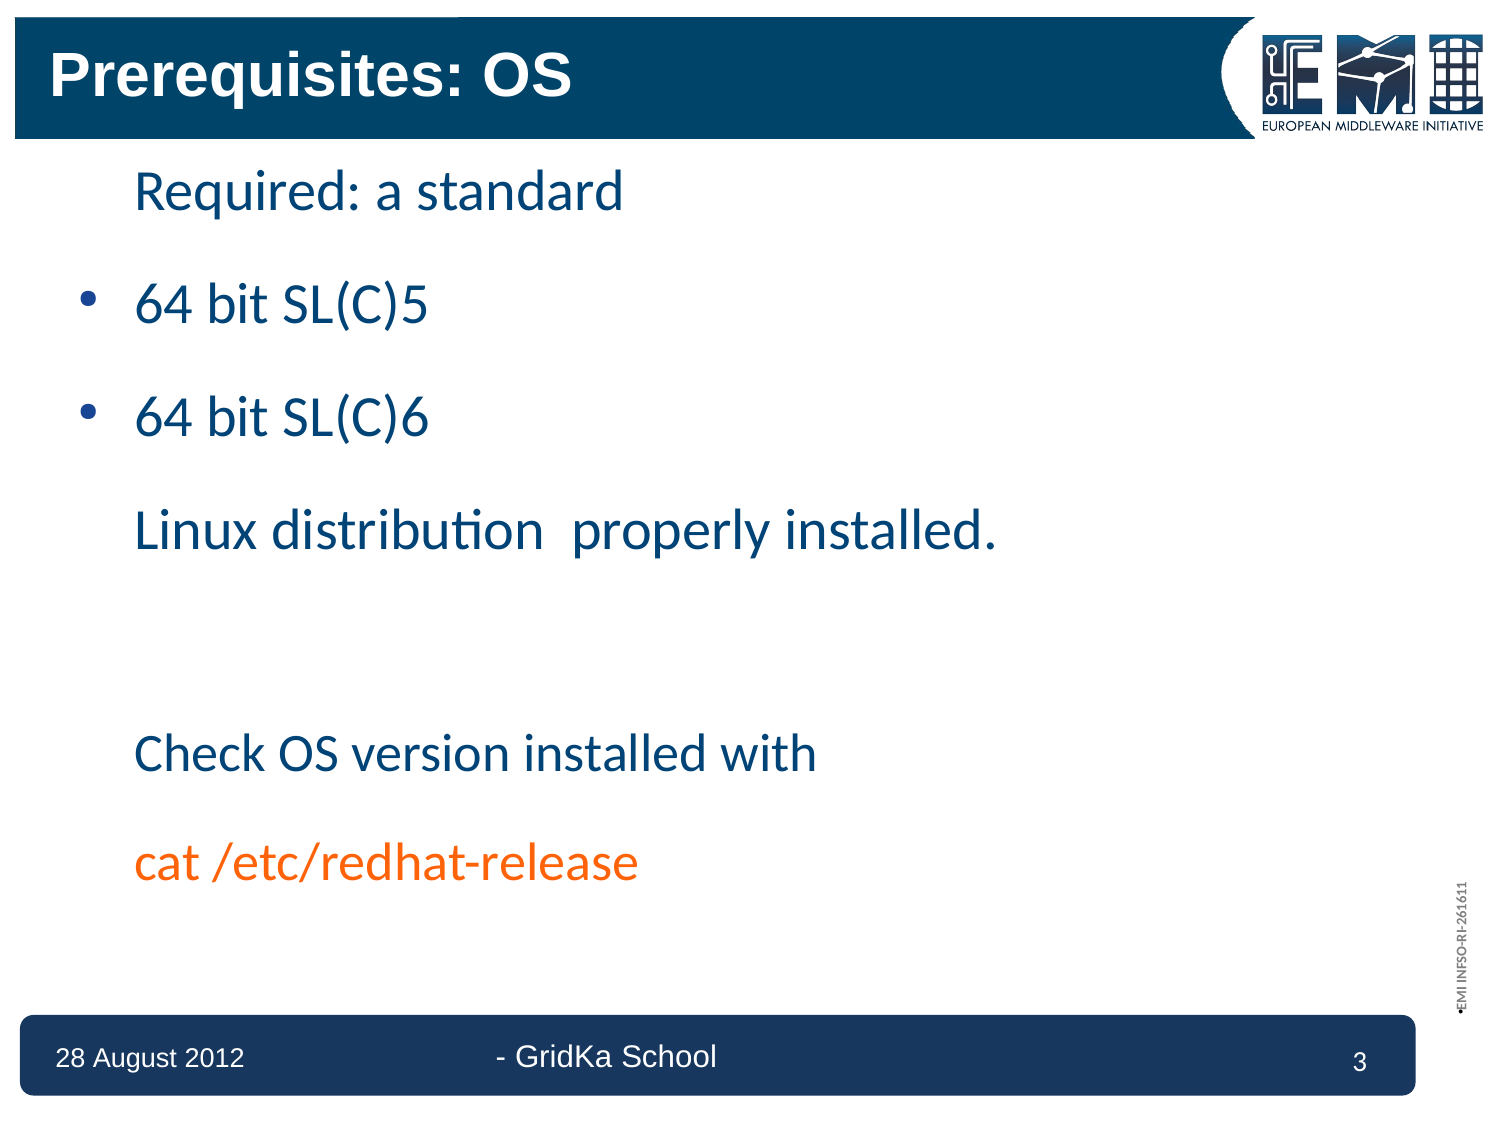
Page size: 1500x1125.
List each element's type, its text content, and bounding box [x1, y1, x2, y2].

list Required: a standard 64 bit SL(C)5 64 bit SL(C)6 Linux distribution properly installed. Check OS version installed with cat /etc/redhat-release [63, 144, 1408, 993]
picture [28, 17, 1255, 139]
text_box Prerequisites: OS [35, 26, 1082, 117]
picture [14, 17, 25, 139]
picture [1262, 34, 1483, 131]
